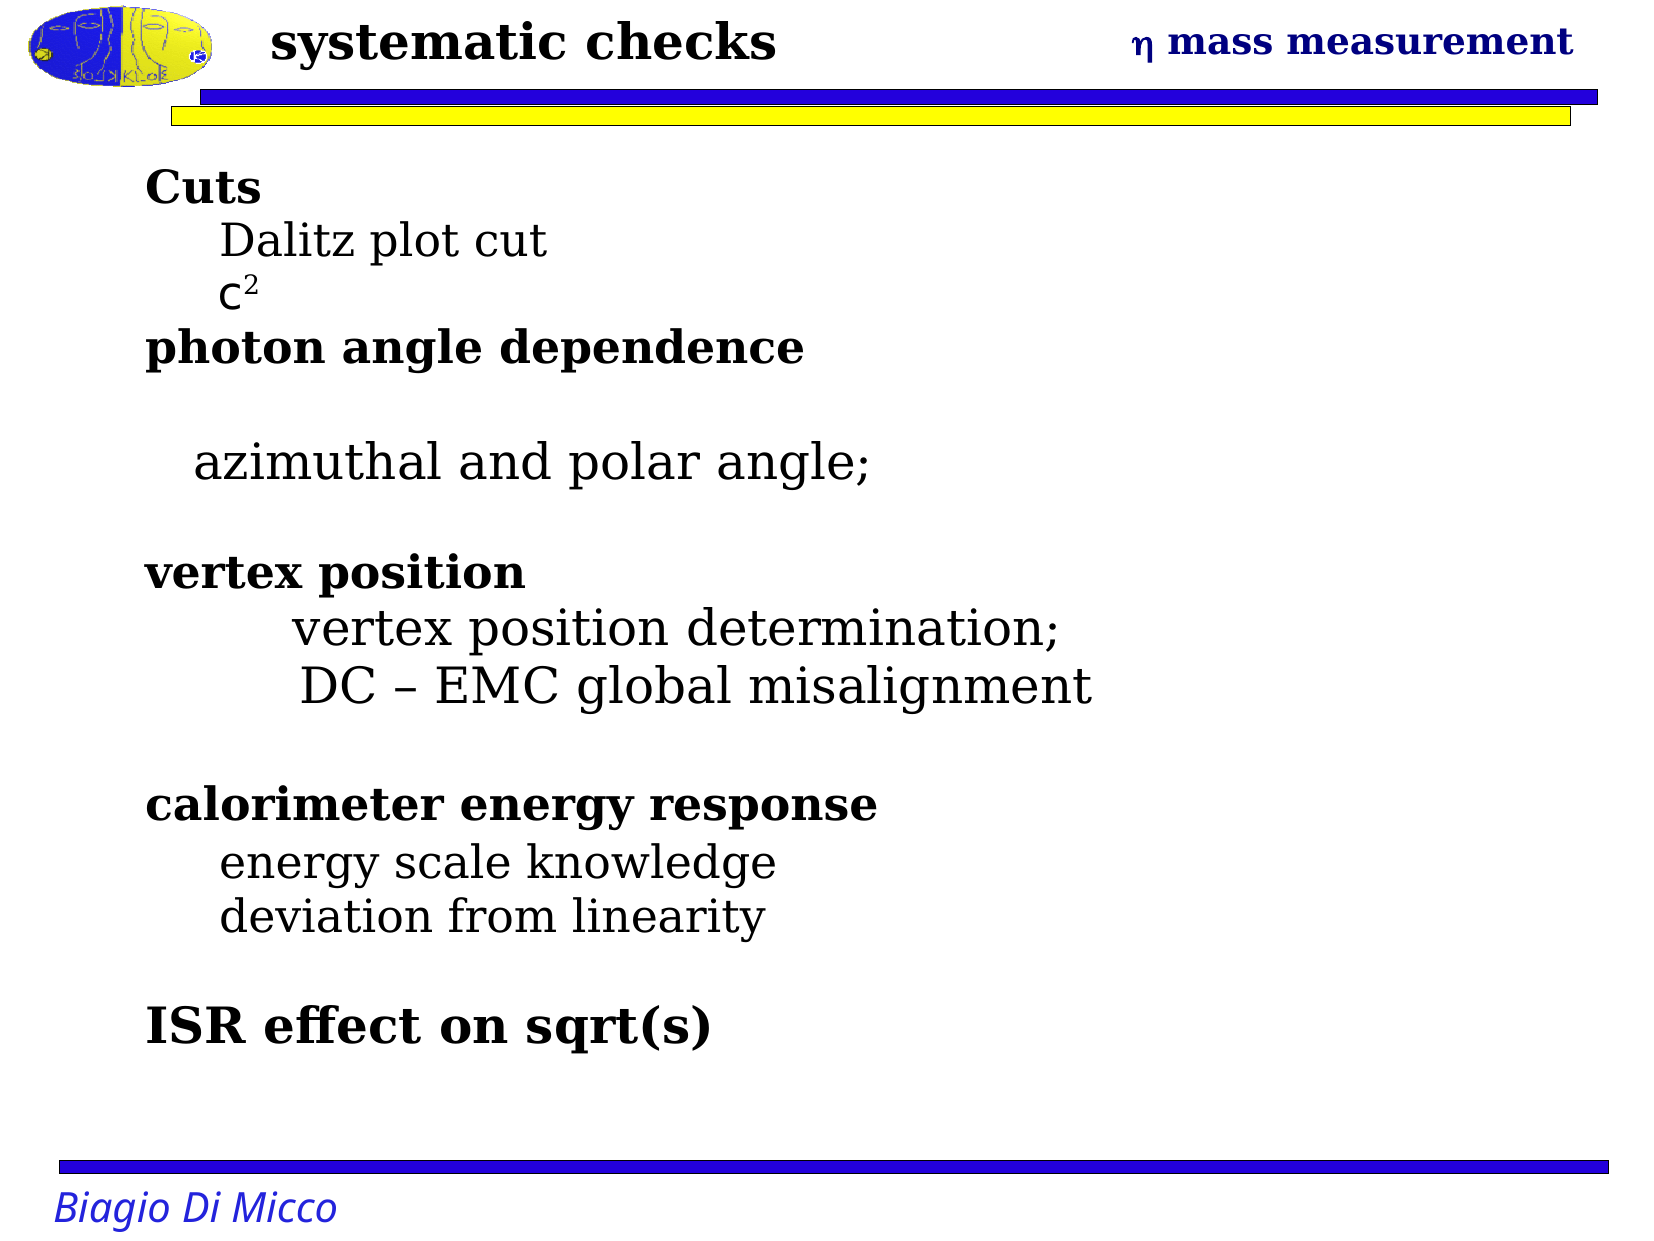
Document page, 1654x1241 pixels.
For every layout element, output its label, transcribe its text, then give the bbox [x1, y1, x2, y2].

text_box systematic checks [270, 12, 1154, 72]
picture [20, 2, 220, 89]
text_box Cuts Dalitz plot cut c2 photon angle dependence azimuthal and polar angle; vertex position vertex position determination; DC – EMC global misalignment calorimeter energy response energy scale knowledge deviation from linearity ISR effect on sqrt(s) [145, 160, 1563, 1241]
